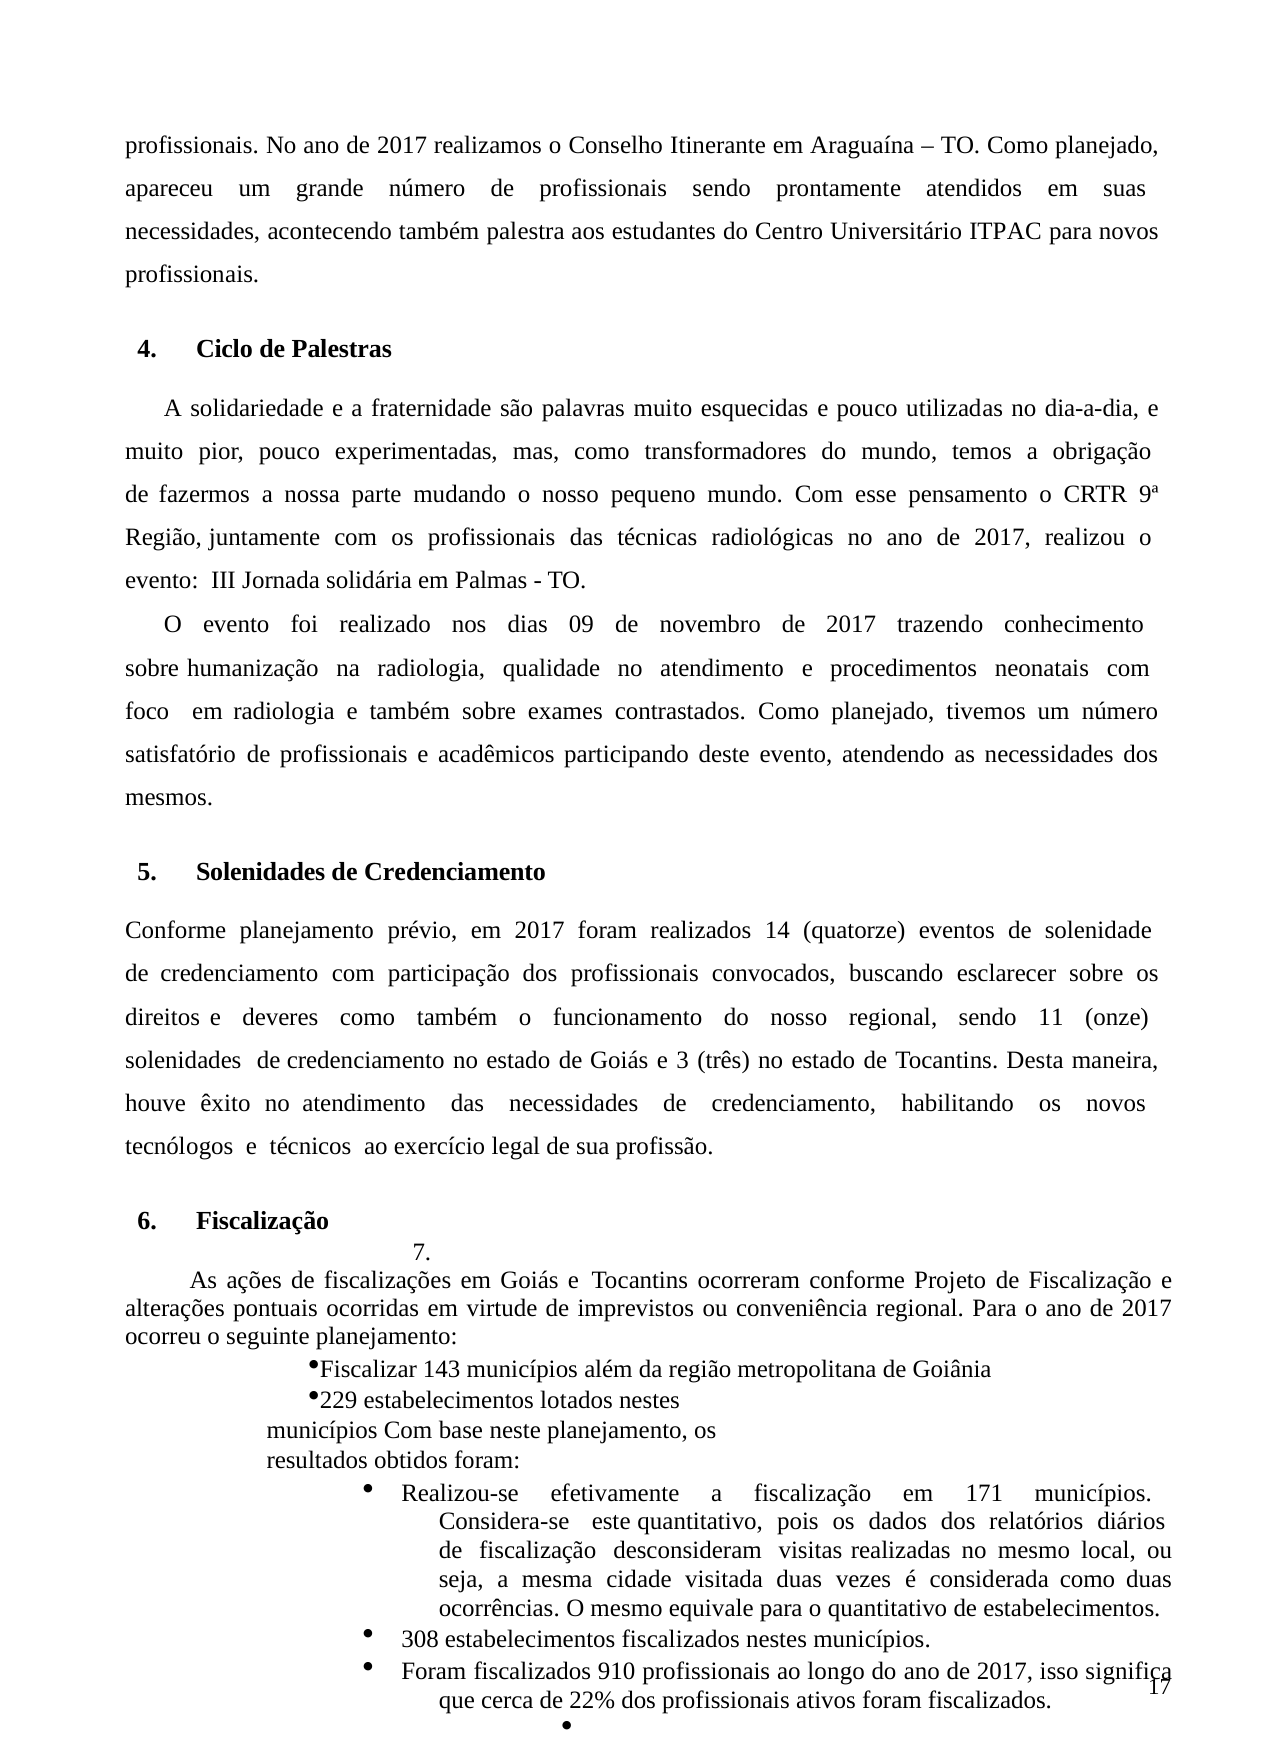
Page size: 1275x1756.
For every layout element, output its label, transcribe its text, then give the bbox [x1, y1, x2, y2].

text_box profissionais. No ano de 2017 realizamos o Conselho Itinerante em Araguaína – TO. Como planejado, apareceu um grande número de profissionais sendo prontamente atendidos em suas necessidades, acontecendo também palestra aos estudantes do Centro Universitário ITPAC para novos profissionais. Ciclo de Palestras A solidariedade e a fraternidade são palavras muito esquecidas e pouco utilizadas no dia-a-dia, e muito pior, pouco experimentadas, mas, como transformadores do mundo, temos a obrigação de fazermos a nossa parte mudando o nosso pequeno mundo. Com esse pensamento o CRTR 9ª Região, juntamente com os profissionais das técnicas radiológicas no ano de 2017, realizou o evento: III Jornada solidária em Palmas - TO. O evento foi realizado nos dias 09 de novembro de 2017 trazendo conhecimento sobre humanização na radiologia, qualidade no atendimento e procedimentos neonatais com foco em radiologia e também sobre exames contrastados. Como planejado, tivemos um número satisfatório de profissionais e acadêmicos participando deste evento, atendendo as necessidades dos mesmos. Solenidades de Credenciamento Conforme planejamento prévio, em 2017 foram realizados 14 (quatorze) eventos de solenidade de credenciamento com participação dos profissionais convocados, buscando esclarecer sobre os direitos e deveres como também o funcionamento do nosso regional, sendo 11 (onze) solenidades de credenciamento no estado de Goiás e 3 (três) no estado de Tocantins. Desta maneira, houve êxito no atendimento das necessidades de credenciamento, habilitando os novos tecnólogos e técnicos ao exercício legal de sua profissão. Fiscalização As ações de fiscalizações em Goiás e Tocantins ocorreram conforme Projeto de Fiscalização e alterações pontuais ocorridas em virtude de imprevistos ou conveniência regional. Para o ano de 2017 ocorreu o seguinte planejamento: Fiscalizar 143 municípios além da região metropolitana de Goiânia 229 estabelecimentos lotados nestes municípios Com base neste planejamento, os resultados obtidos foram: Realizou-se efetivamente a fiscalização em 171 municípios. Considera-se este quantitativo, pois os dados dos relatórios diários de fiscalização desconsideram visitas realizadas no mesmo local, ou seja, a mesma cidade visitada duas vezes é considerada como duas ocorrências. O mesmo equivale para o quantitativo de estabelecimentos. 308 estabelecimentos fiscalizados nestes municípios. Foram fiscalizados 910 profissionais ao longo do ano de 2017, isso significa que cerca de 22% dos profissionais ativos foram fiscalizados. Metas Gerais Alcançadas [112, 115, 1173, 1627]
text_box 14 [1143, 1671, 1176, 1705]
